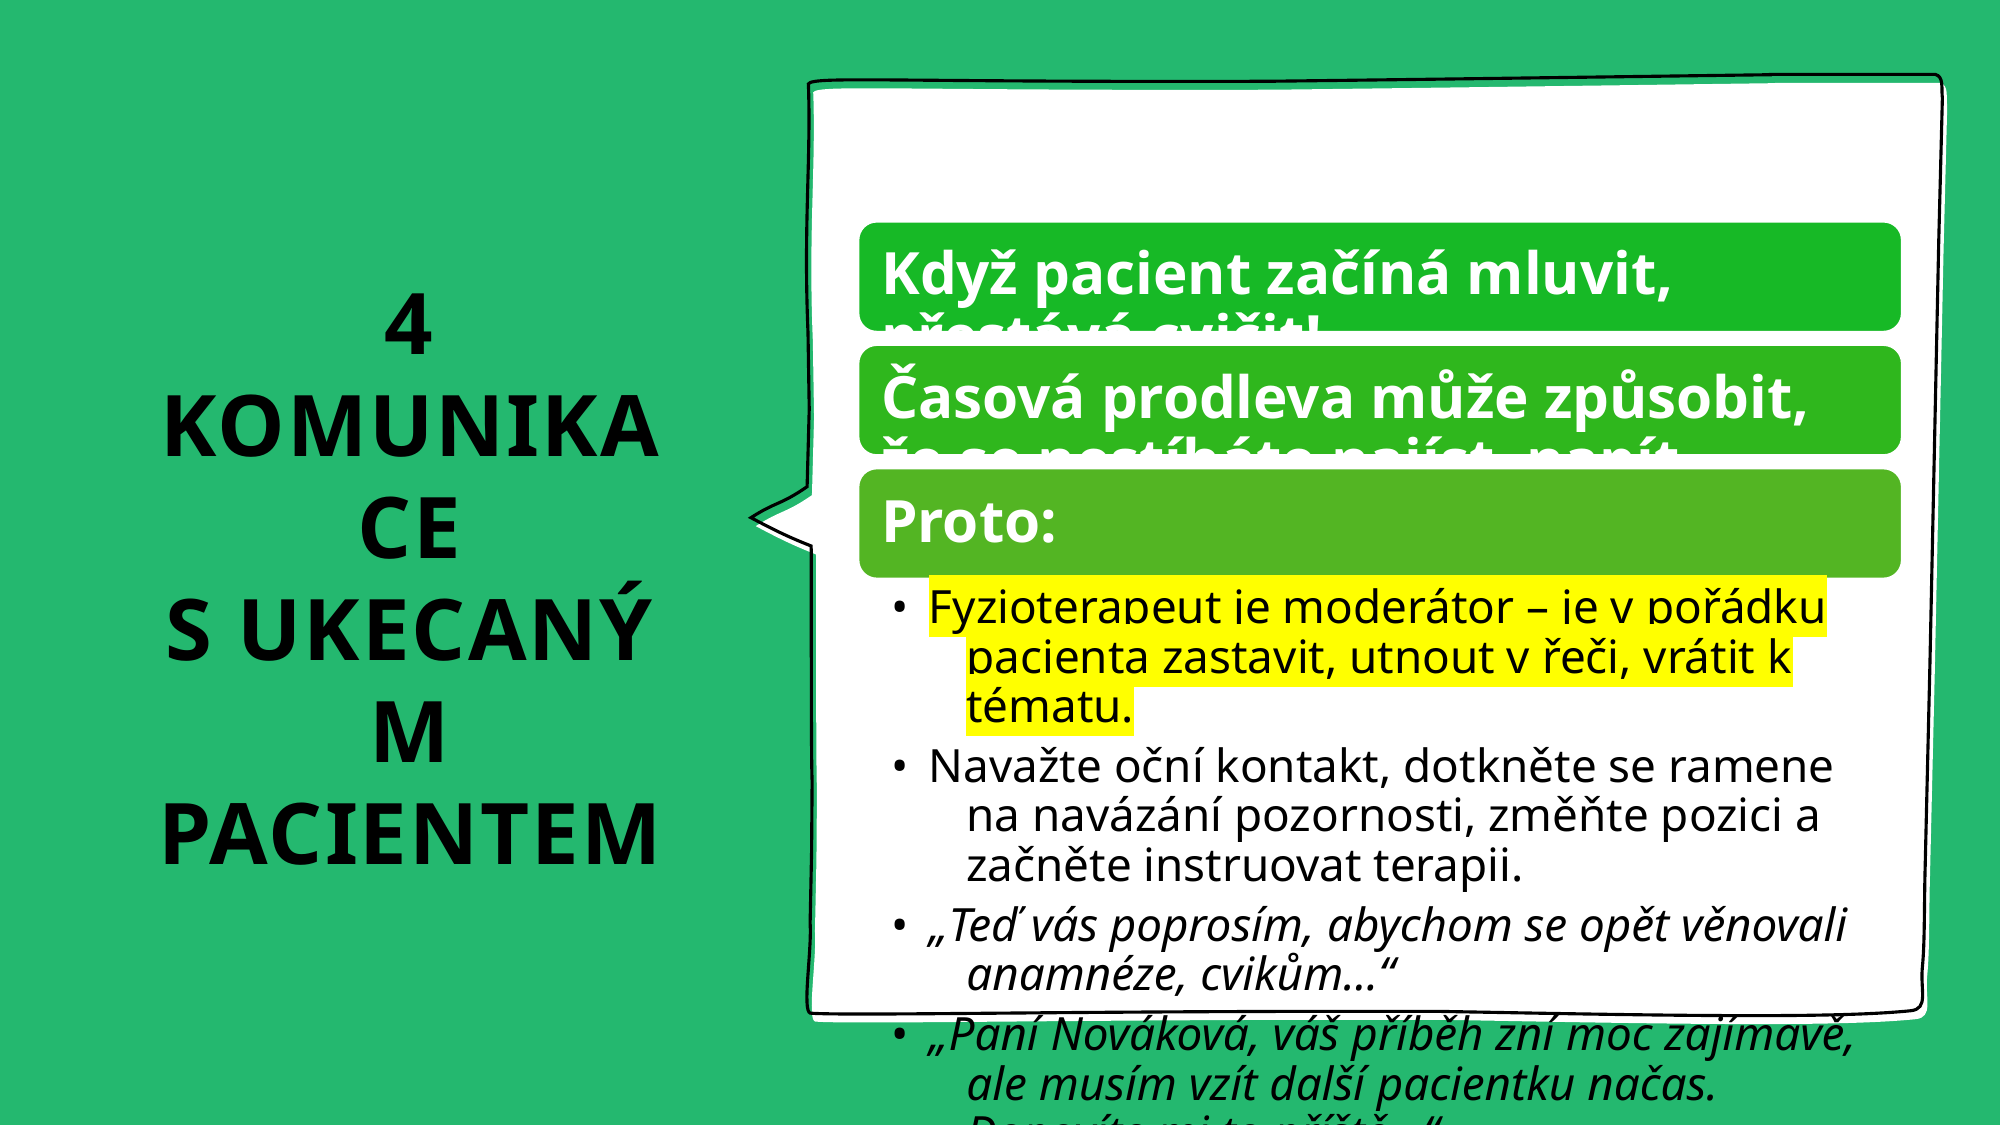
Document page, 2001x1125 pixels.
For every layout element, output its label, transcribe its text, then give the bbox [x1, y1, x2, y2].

text_box [0, 0, 2000, 1125]
text_box [977, 1120, 990, 1125]
text_box Časová prodleva může způsobit, že se nestíháte najíst, napít apod. !!! [858, 344, 1902, 456]
title 4 KOMUNIKACE S UKECANÝM PACIENTEM [118, 261, 702, 890]
text_box Fyzioterapeut je moderátor – je v pořádku pacienta zastavit, utnout v řeči, vrátit k tématu. Navažte oční kontakt, dotkněte se ramene na navázání pozornosti, změňte pozici a začněte instruovat terapii. „Teď vás poprosím, abychom se opět věnovali anamnéze, cvikům...“ „Paní Nováková, váš příběh zní moc zajímavě, ale musím vzít další pacientku načas. Dopovíte mi to příště...“ [858, 578, 1902, 978]
text_box Když pacient začíná mluvit, přestává cvičit! [858, 221, 1902, 332]
text_box Proto: [858, 468, 1902, 578]
